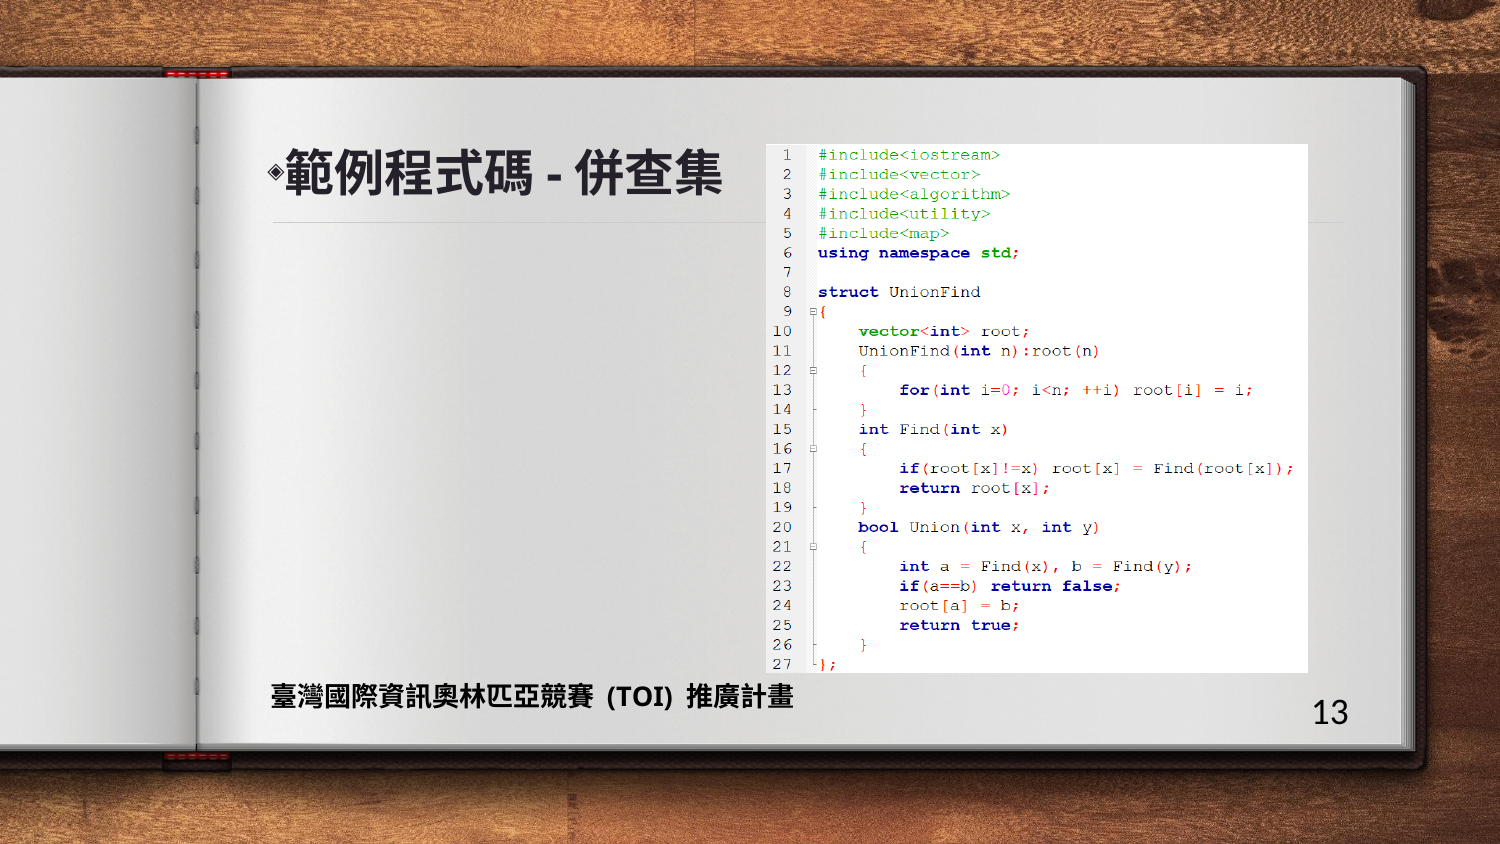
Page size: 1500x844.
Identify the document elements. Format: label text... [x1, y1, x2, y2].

text_box [1295, 672, 1386, 737]
picture [766, 144, 1308, 673]
list 範例程式碼-併查集 [252, 126, 1194, 226]
